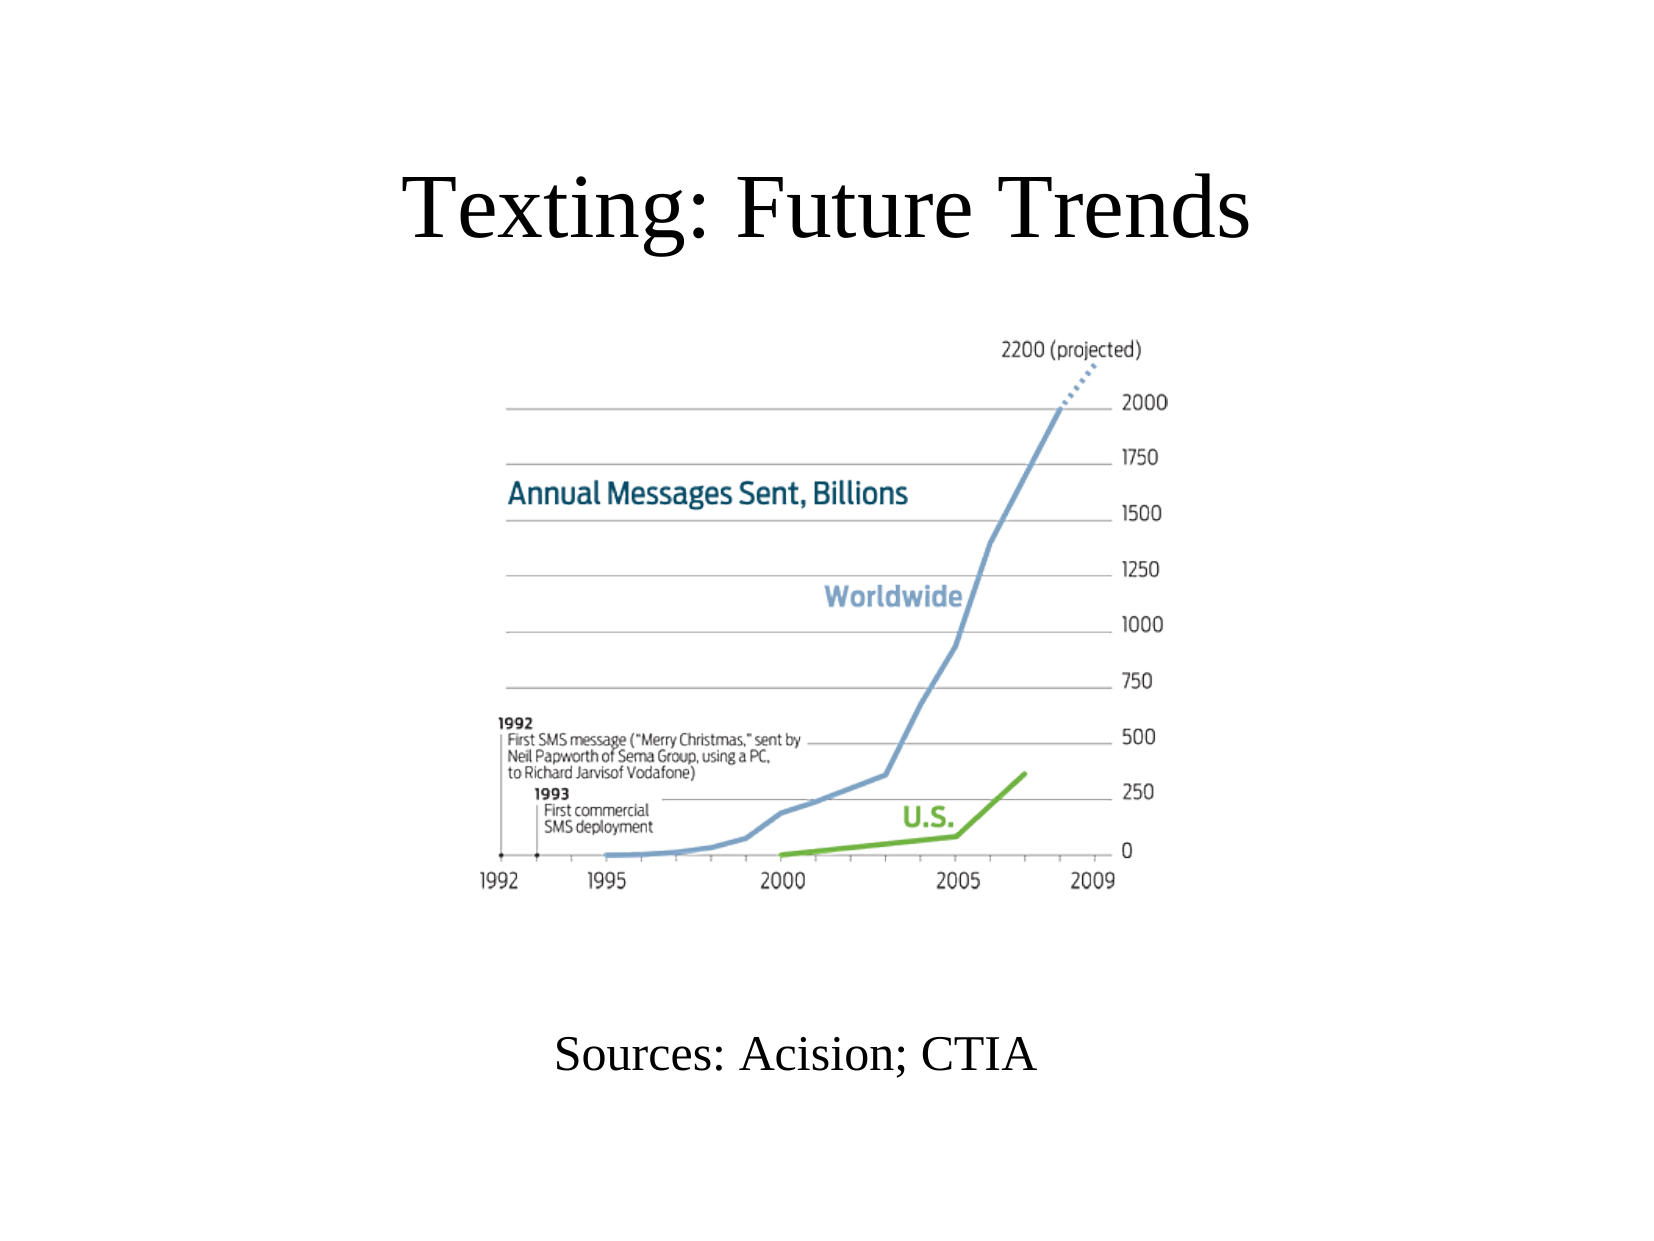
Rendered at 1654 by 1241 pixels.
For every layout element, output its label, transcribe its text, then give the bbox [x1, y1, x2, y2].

title Texting: Future Trends [121, 102, 1534, 311]
text_box Sources: Acision; CTIA [553, 1026, 1170, 1143]
picture [480, 339, 1168, 893]
